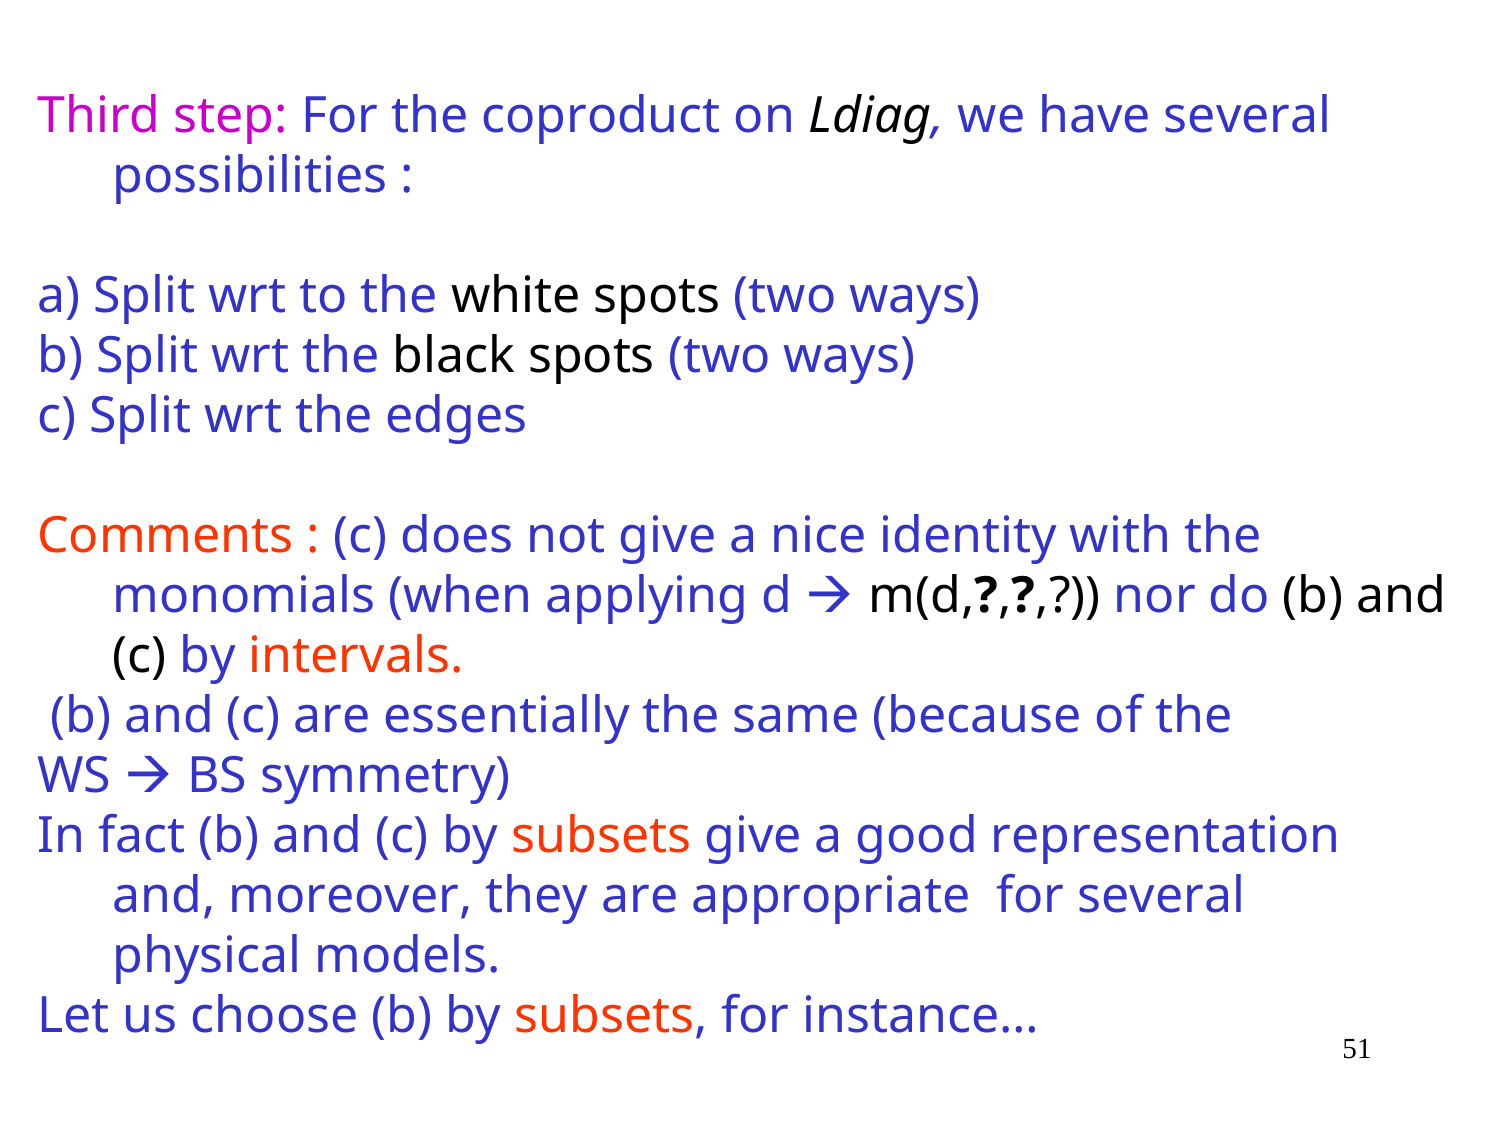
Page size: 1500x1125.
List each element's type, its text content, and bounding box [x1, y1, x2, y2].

text_box Third step: For the coproduct on Ldiag, we have several possibilities : a) Split wrt to the white spots (two ways) b) Split wrt the black spots (two ways) c) Split wrt the edges Comments : (c) does not give a nice identity with the monomials (when applying d  m(d,?,?,?)) nor do (b) and (c) by intervals. (b) and (c) are essentially the same (because of the WS  BS symmetry) In fact (b) and (c) by subsets give a good representation and, moreover, they are appropriate for several physical models. Let us choose (b) by subsets, for instance… [37, 75, 1463, 1063]
